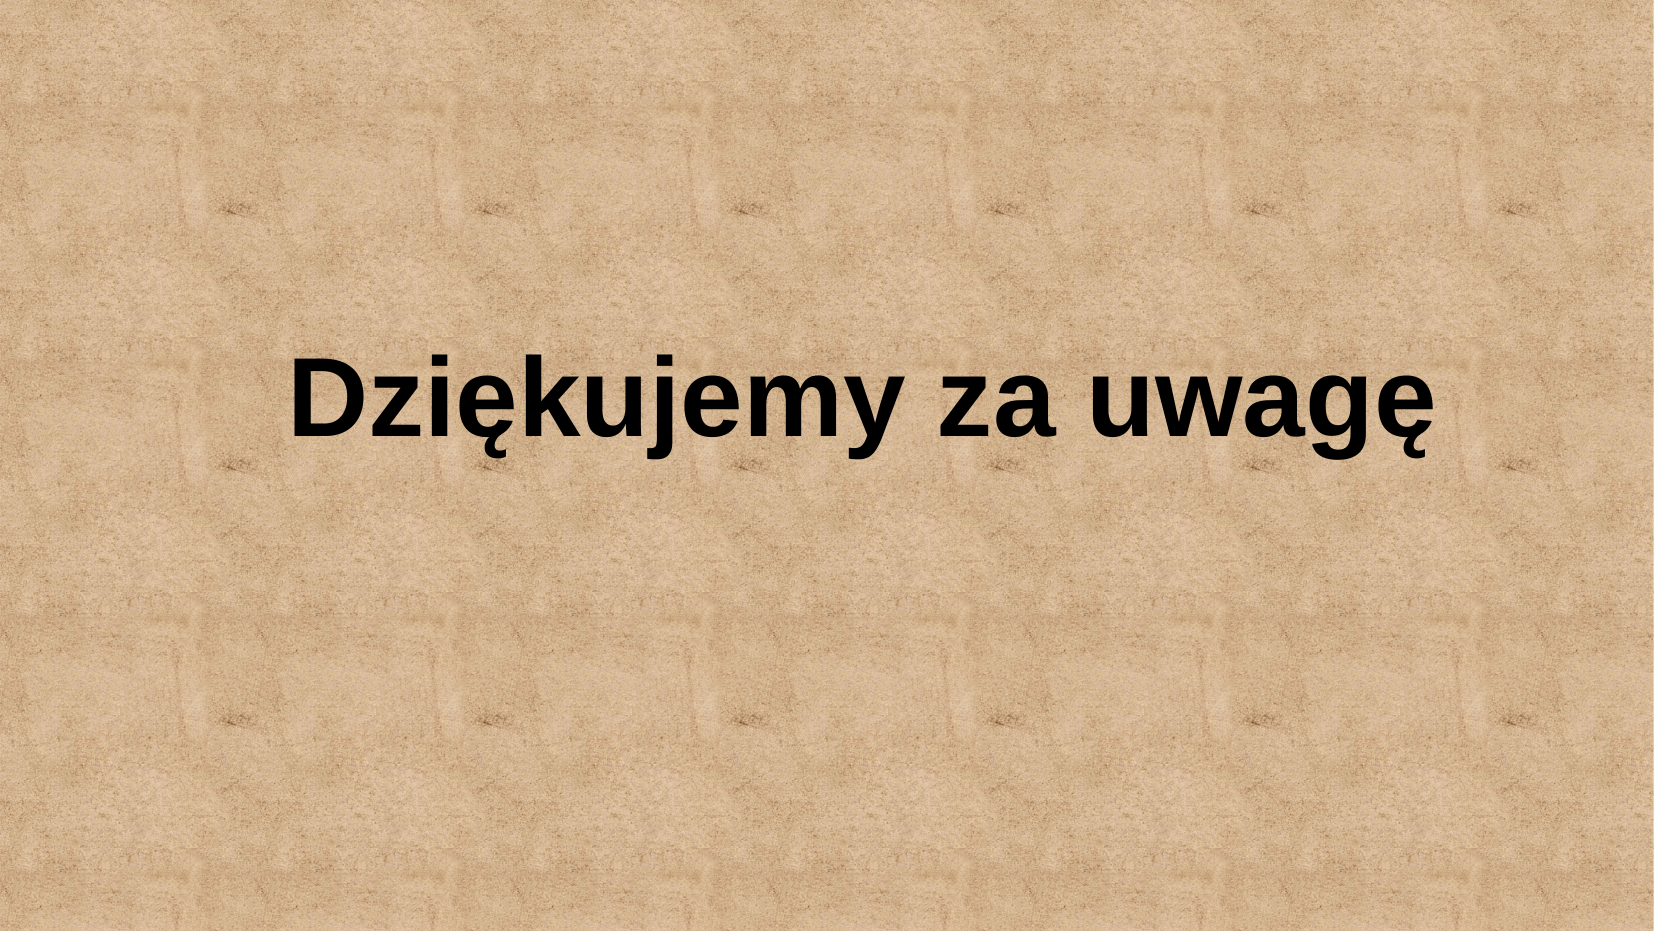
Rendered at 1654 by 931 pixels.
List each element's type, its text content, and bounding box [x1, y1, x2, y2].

list Dziękujemy za uwagę [82, 75, 1571, 826]
picture [0, 0, 1654, 931]
